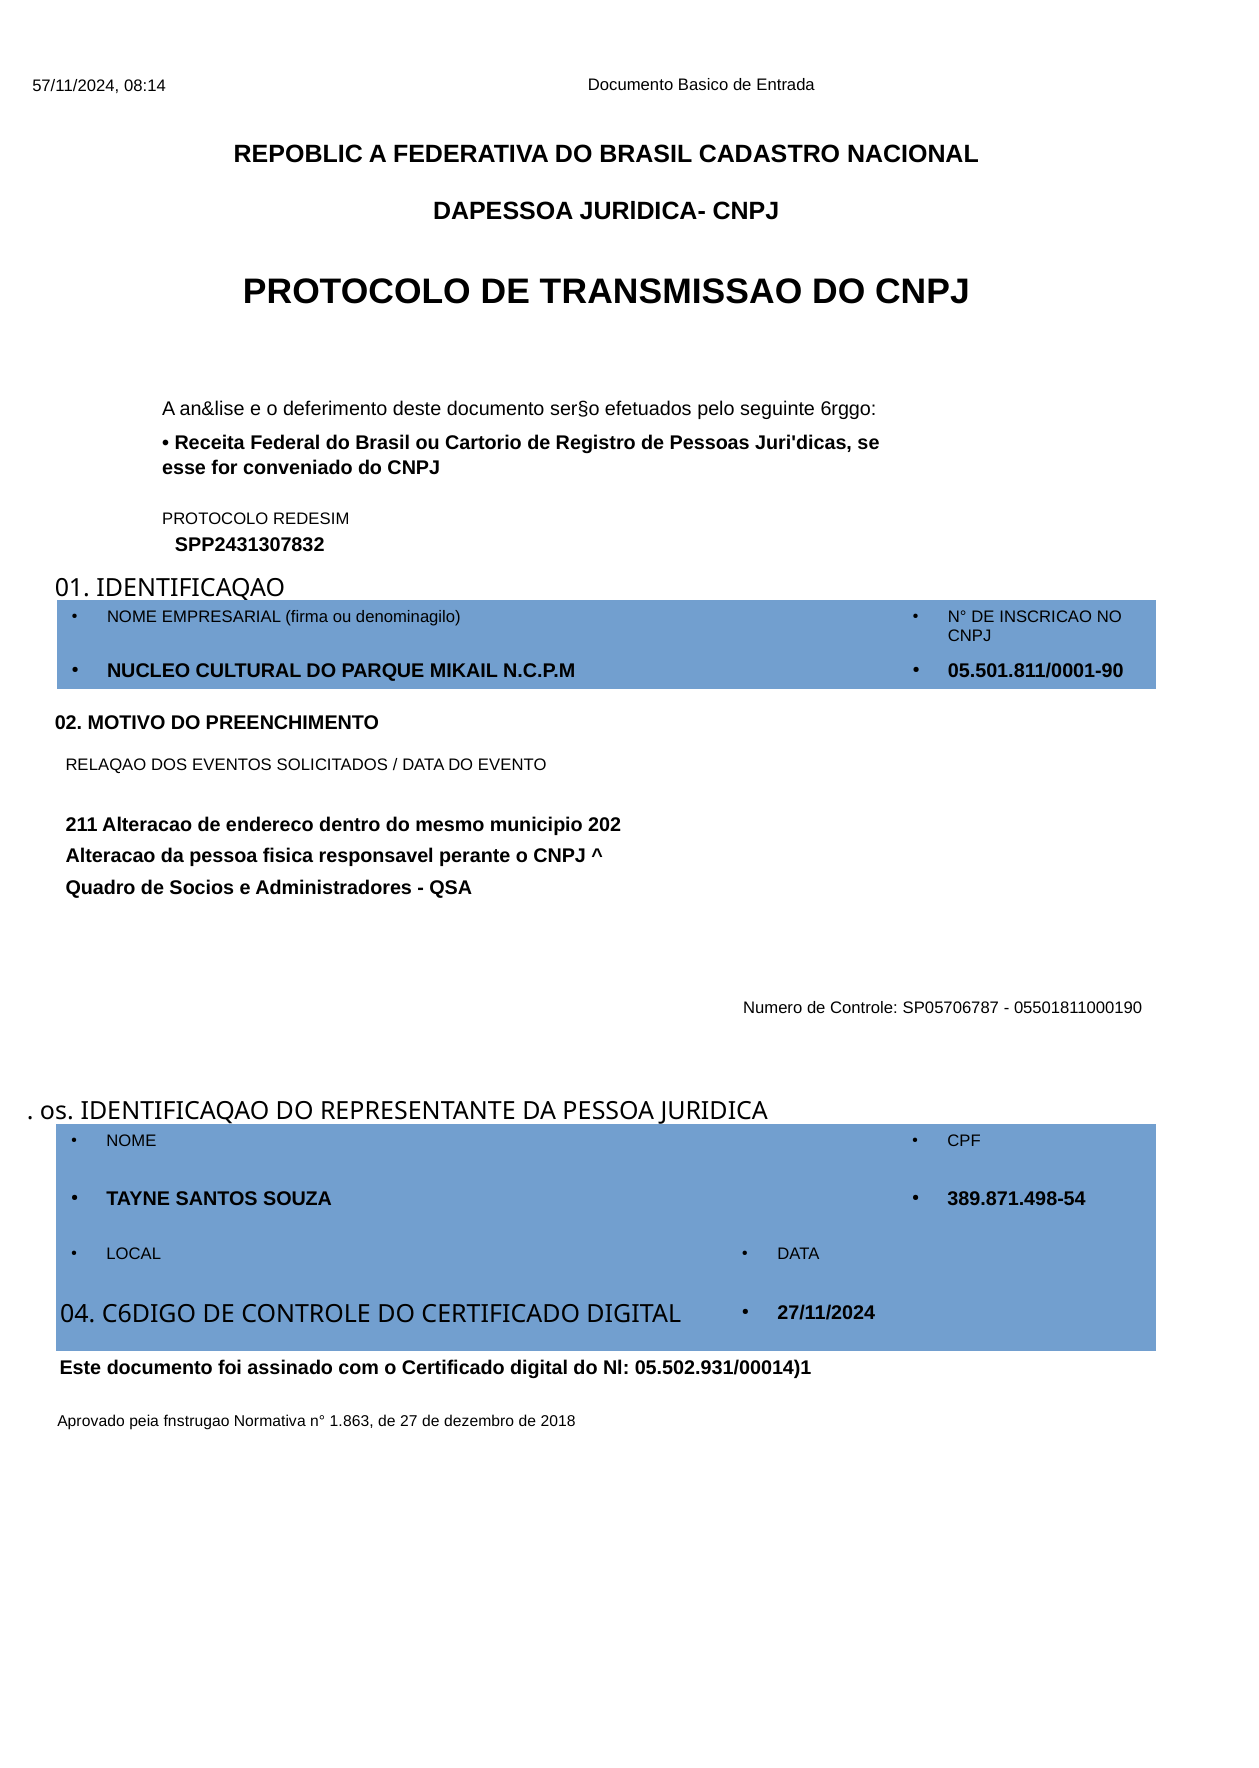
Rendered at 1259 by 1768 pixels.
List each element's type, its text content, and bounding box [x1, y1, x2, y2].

table_cell DATA [727, 1237, 897, 1294]
table_cell [56, 1294, 727, 1351]
text_box 57/11/2024, 08:14 [32, 75, 172, 98]
table_header CPF [897, 1124, 1156, 1180]
text_box 02. MOTIVO DO PREENCHIMENTO [55, 710, 391, 732]
table_cell 05.501.811/0001-90 [898, 652, 1156, 689]
text_box Numero de Controle: SP05706787 - 05501811000190 [743, 996, 1147, 1015]
table_cell [727, 1180, 897, 1237]
text_box A an&lise e o deferimento deste documento ser§o efetuados pelo seguinte 6rggo: • Receita Federal do Brasil ou Cartorio de Registro de Pessoas Juri'dicas, se esse for conveniado do CNPJ [162, 396, 942, 475]
text_box Este documento foi assinado com o Certificado digital do Nl: 05.502.931/00014)1 [60, 1354, 843, 1381]
table_cell 27/11/2024 [727, 1294, 897, 1351]
table_cell [897, 1294, 1156, 1351]
text_box PROTOCOLO REDESIM SPP2431307832 [162, 508, 942, 549]
text_box 04. C6DIGO de controle do certificado digital [60, 1298, 595, 1324]
table_header NOME [56, 1124, 727, 1180]
table_header N° DE INSCRICAO NO CNPJ [898, 600, 1156, 652]
text_box 01. identificaqAo [55, 572, 250, 600]
table_header NOME EMPRESARIAL (firma ou denominagilo) [57, 600, 898, 652]
table_cell NUCLEO CULTURAL DO PARQUE MIKAIL N.C.P.M [57, 652, 898, 689]
text_box REPOBLIC A FEDERATIVA DO BRASIL CADASTRO NACIONAL DAPESSOA JURlDICA- CNPJ PROTOCOLO DE TRANSMISSAO DO CNPJ [224, 111, 989, 323]
text_box Documento Basico de Entrada [588, 74, 819, 94]
text_box . os. identificaqAo do representante da pessoa jurIdica [27, 1095, 690, 1124]
text_box Aprovado peia fnstrugao Normativa n° 1.863, de 27 de dezembro de 2018 [57, 1411, 605, 1432]
table_cell 389.871.498-54 [897, 1180, 1156, 1237]
table_header [727, 1124, 897, 1180]
table_cell TAYNE SANTOS SOUZA [56, 1180, 727, 1237]
table_cell [897, 1237, 1156, 1294]
table_cell LOCAL [56, 1237, 727, 1294]
text_box RELAQAO DOS EVENTOS SOLICITADOS / DATA DO EVENTO 211 Alteracao de endereco dentro do mesmo municipio 202 Alteracao da pessoa fisica responsavel perante o CNPJ ^ Quadro de Socios e Administradores - QSA [66, 753, 671, 901]
